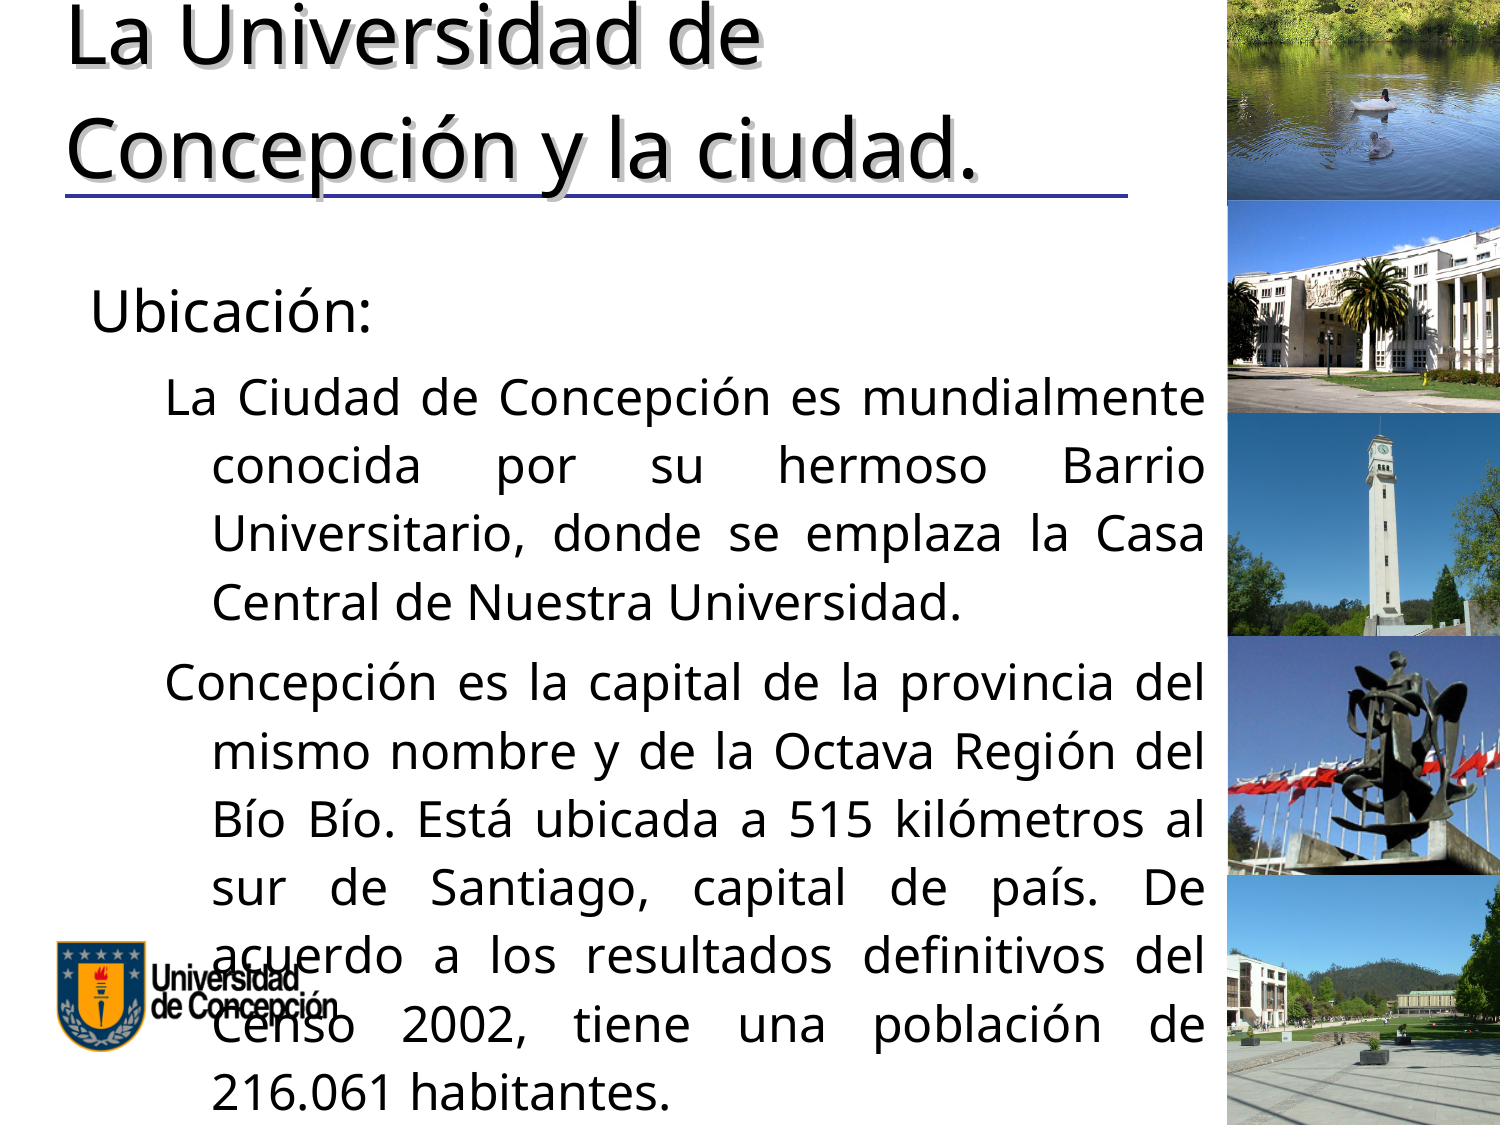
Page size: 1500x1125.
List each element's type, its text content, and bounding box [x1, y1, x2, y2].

title La Universidad de Concepción y la ciudad. [49, 0, 1223, 198]
list Ubicación: La Ciudad de Concepción es mundialmente conocida por su hermoso Barrio Universitario, donde se emplaza la Casa Central de Nuestra Universidad. Concepción es la capital de la provincia del mismo nombre y de la Octava Región del Bío Bío. Está ubicada a 515 kilómetros al sur de Santiago, capital de país. De acuerdo a los resultados definitivos del Censo 2002, tiene una población de 216.061 habitantes. [74, 262, 1223, 1033]
picture [56, 941, 337, 1052]
picture [1227, 0, 1500, 1125]
